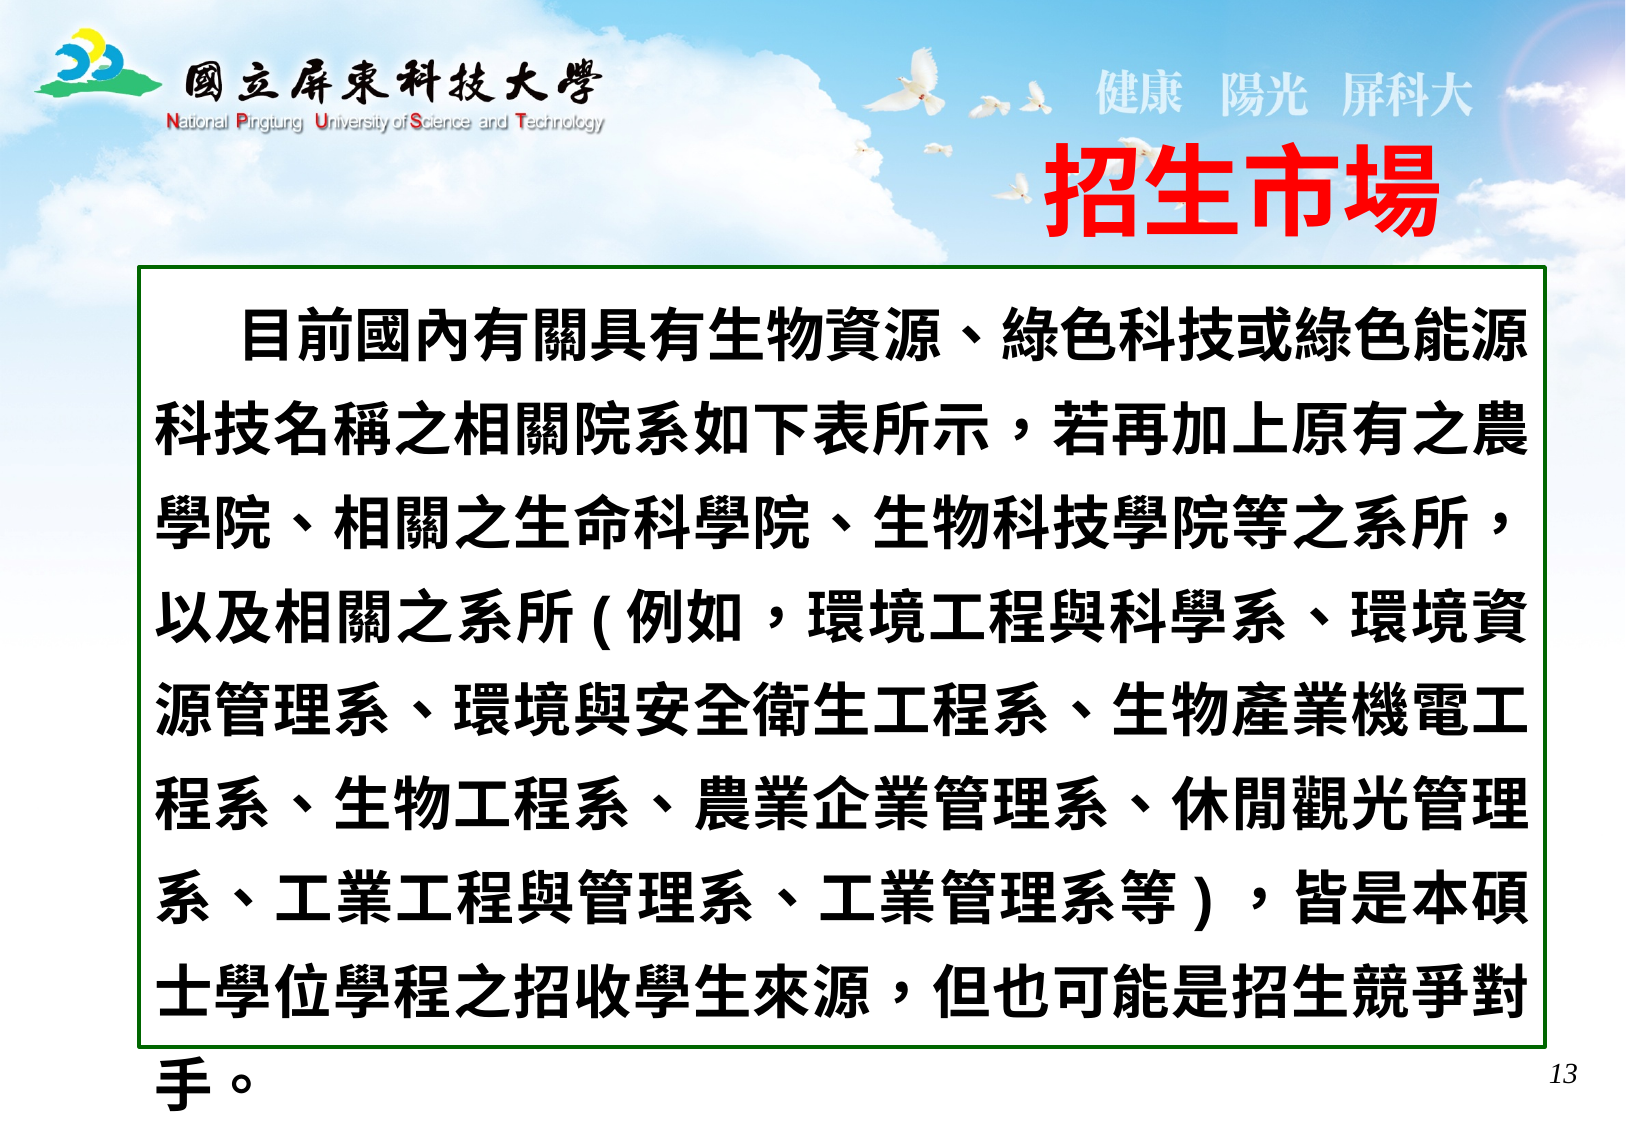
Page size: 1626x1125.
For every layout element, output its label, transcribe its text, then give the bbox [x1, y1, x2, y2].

slide_number <編號> [1214, 1046, 1594, 1125]
title 招生市場 [930, 149, 1554, 244]
text_box 目前國內有關具有生物資源、綠色科技或綠色能源科技名稱之相關院系如下表所示，若再加上原有之農學院、相關之生命科學院、生物科技學院等之系所，以及相關之系所(例如，環境工程與科學系、環境資源管理系、環境與安全衛生工程系、生物產業機電工程系、生物工程系、農業企業管理系、休閒觀光管理系、工業工程與管理系、工業管理系等)，皆是本碩士學位學程之招收學生來源，但也可能是招生競爭對手。 [139, 267, 1545, 1047]
picture [0, 0, 1626, 1125]
